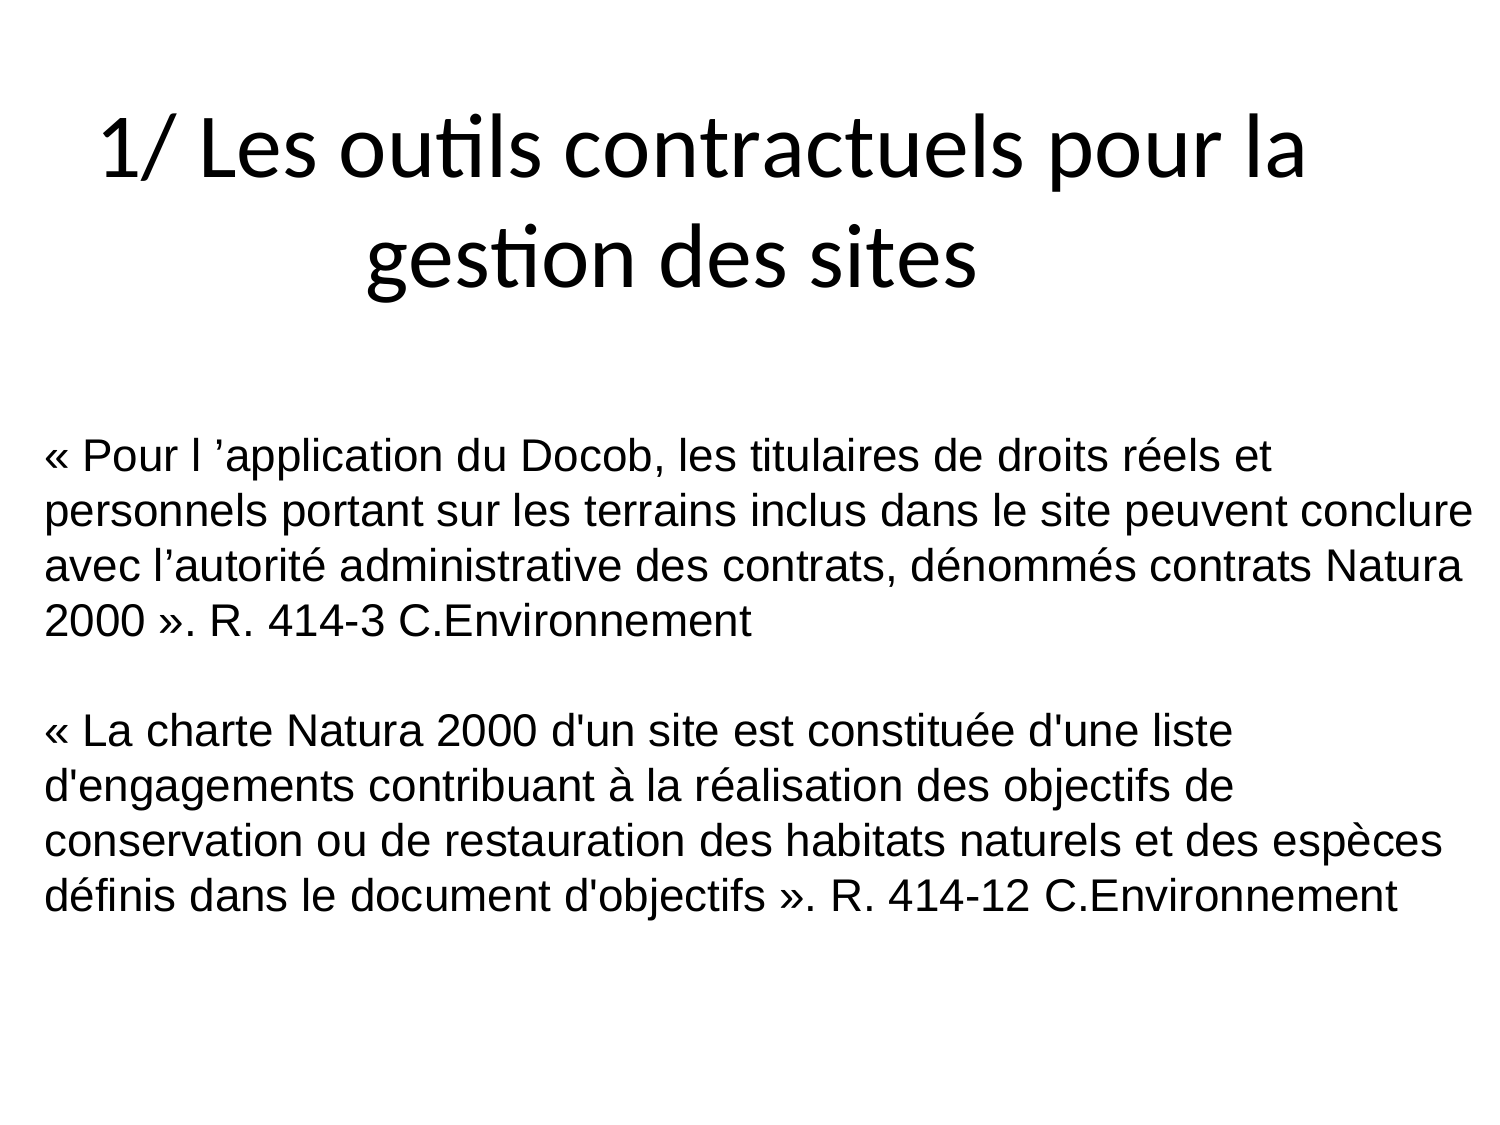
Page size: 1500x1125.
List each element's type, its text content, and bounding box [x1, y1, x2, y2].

title 1/ Les outils contractuels pour la gestion des sites [29, 78, 1378, 314]
text_box « Pour l ’application du Docob, les titulaires de droits réels et personnels portant sur les terrains inclus dans le site peuvent conclure avec l’autorité administrative des contrats, dénommés contrats Natura 2000 ». R. 414-3 C.Environnement « La charte Natura 2000 d'un site est constituée d'une liste d'engagements contribuant à la réalisation des objectifs de conservation ou de restauration des habitats naturels et des espèces définis dans le document d'objectifs ». R. 414-12 C.Environnement [29, 417, 1500, 1125]
